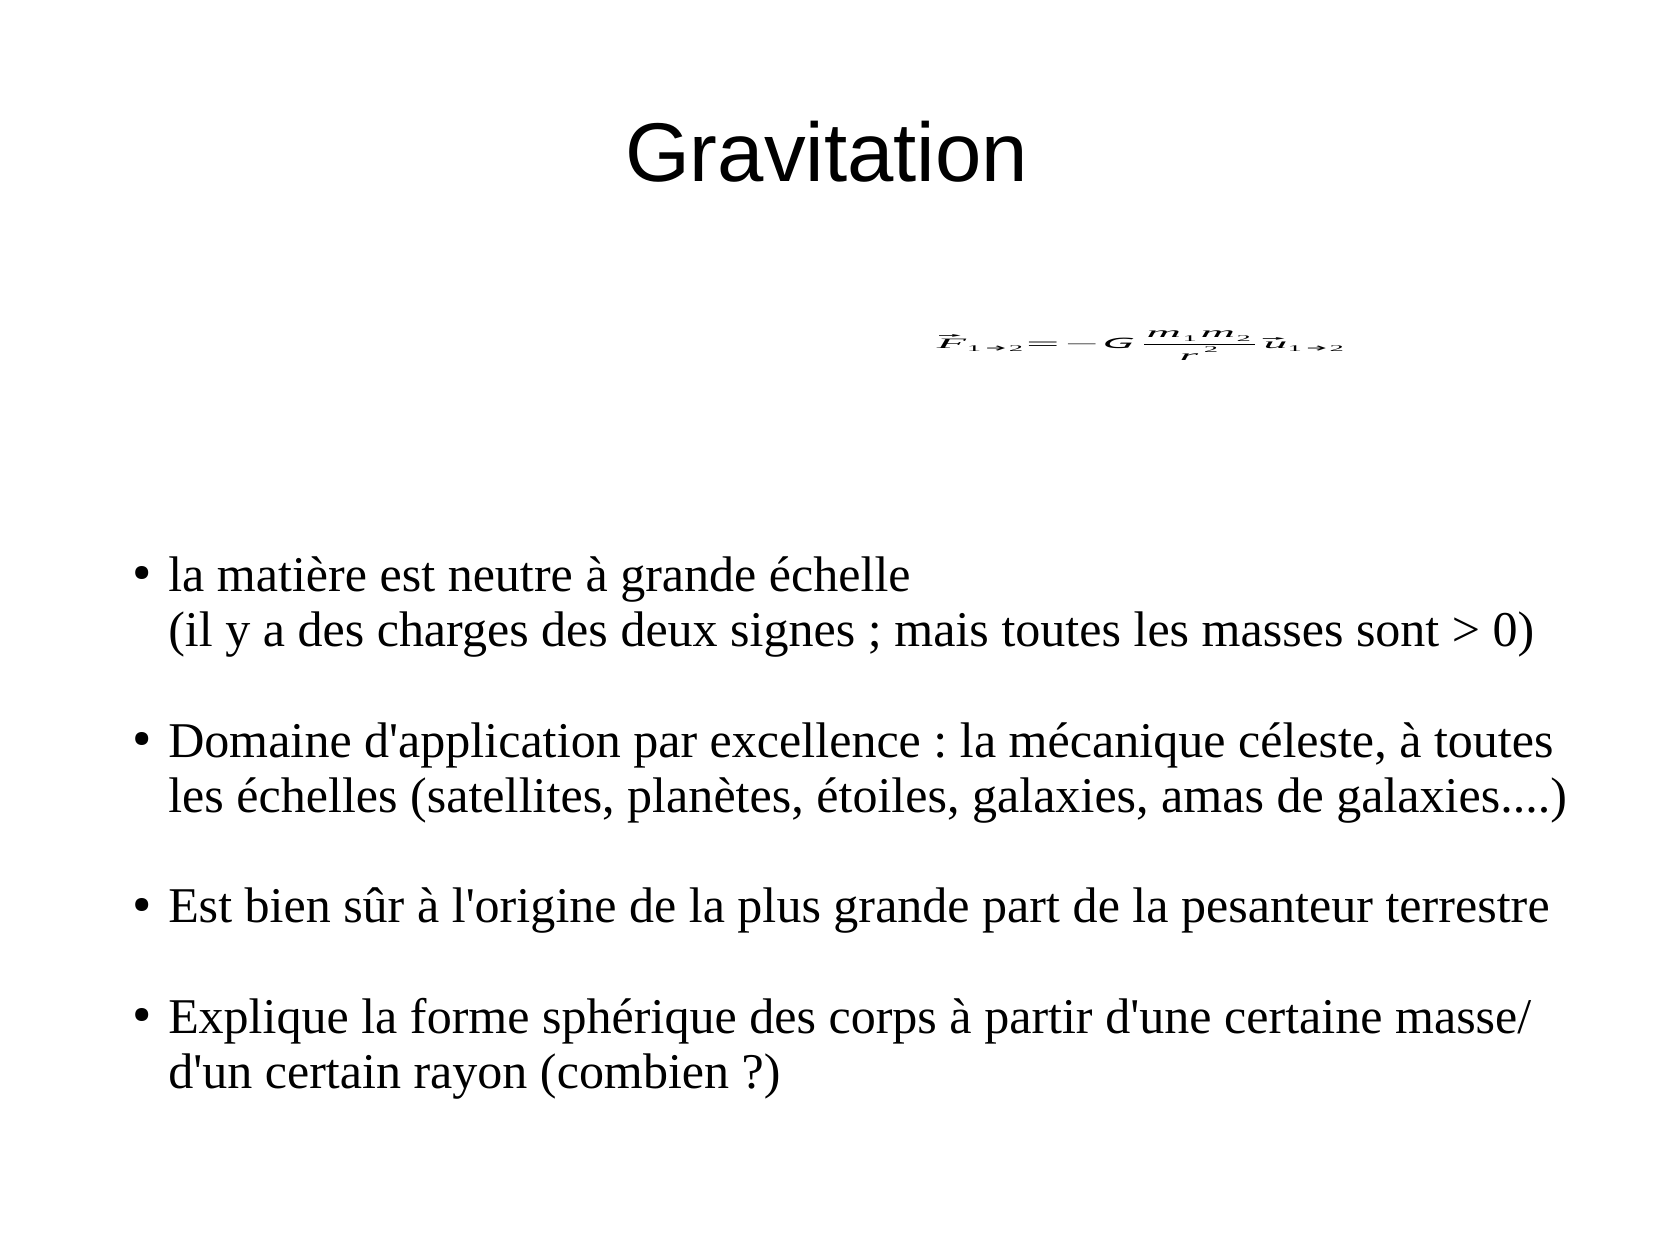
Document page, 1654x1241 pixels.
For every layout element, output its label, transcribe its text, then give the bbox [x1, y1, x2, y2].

chart [921, 324, 1489, 484]
text_box la matière est neutre à grande échelle (il y a des charges des deux signes ; mais toutes les masses sont > 0) Domaine d'application par excellence : la mécanique céleste, à toutes les échelles (satellites, planètes, étoiles, galaxies, amas de galaxies....) Est bien sûr à l'origine de la plus grande part de la pesanteur terrestre Explique la forme sphérique des corps à partir d'une certaine masse/ d'un certain rayon (combien ?) [118, 484, 1584, 1163]
title Gravitation [82, 49, 1571, 257]
